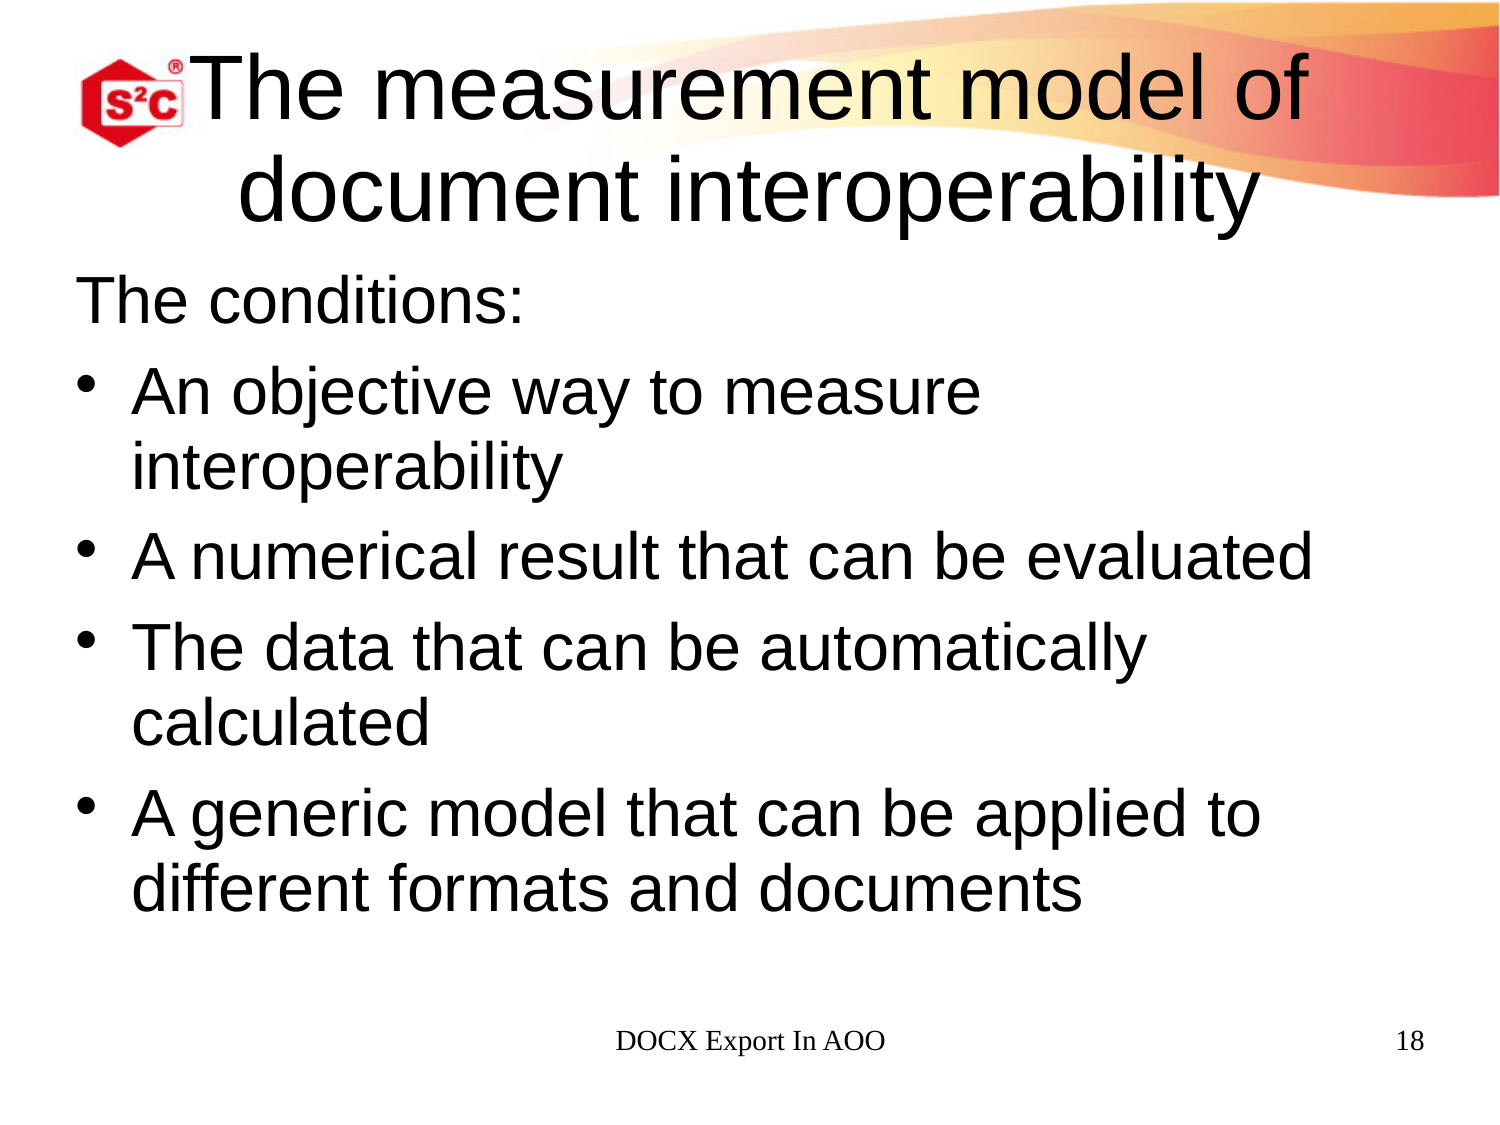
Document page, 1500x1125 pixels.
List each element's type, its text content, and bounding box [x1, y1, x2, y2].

list The conditions: An objective way to measure interoperability A numerical result that can be evaluated The data that can be automatically calculated A generic model that can be applied to different formats and documents [75, 263, 1425, 1006]
picture [0, 0, 1500, 1125]
title The measurement model of document interoperability [75, 36, 1425, 242]
